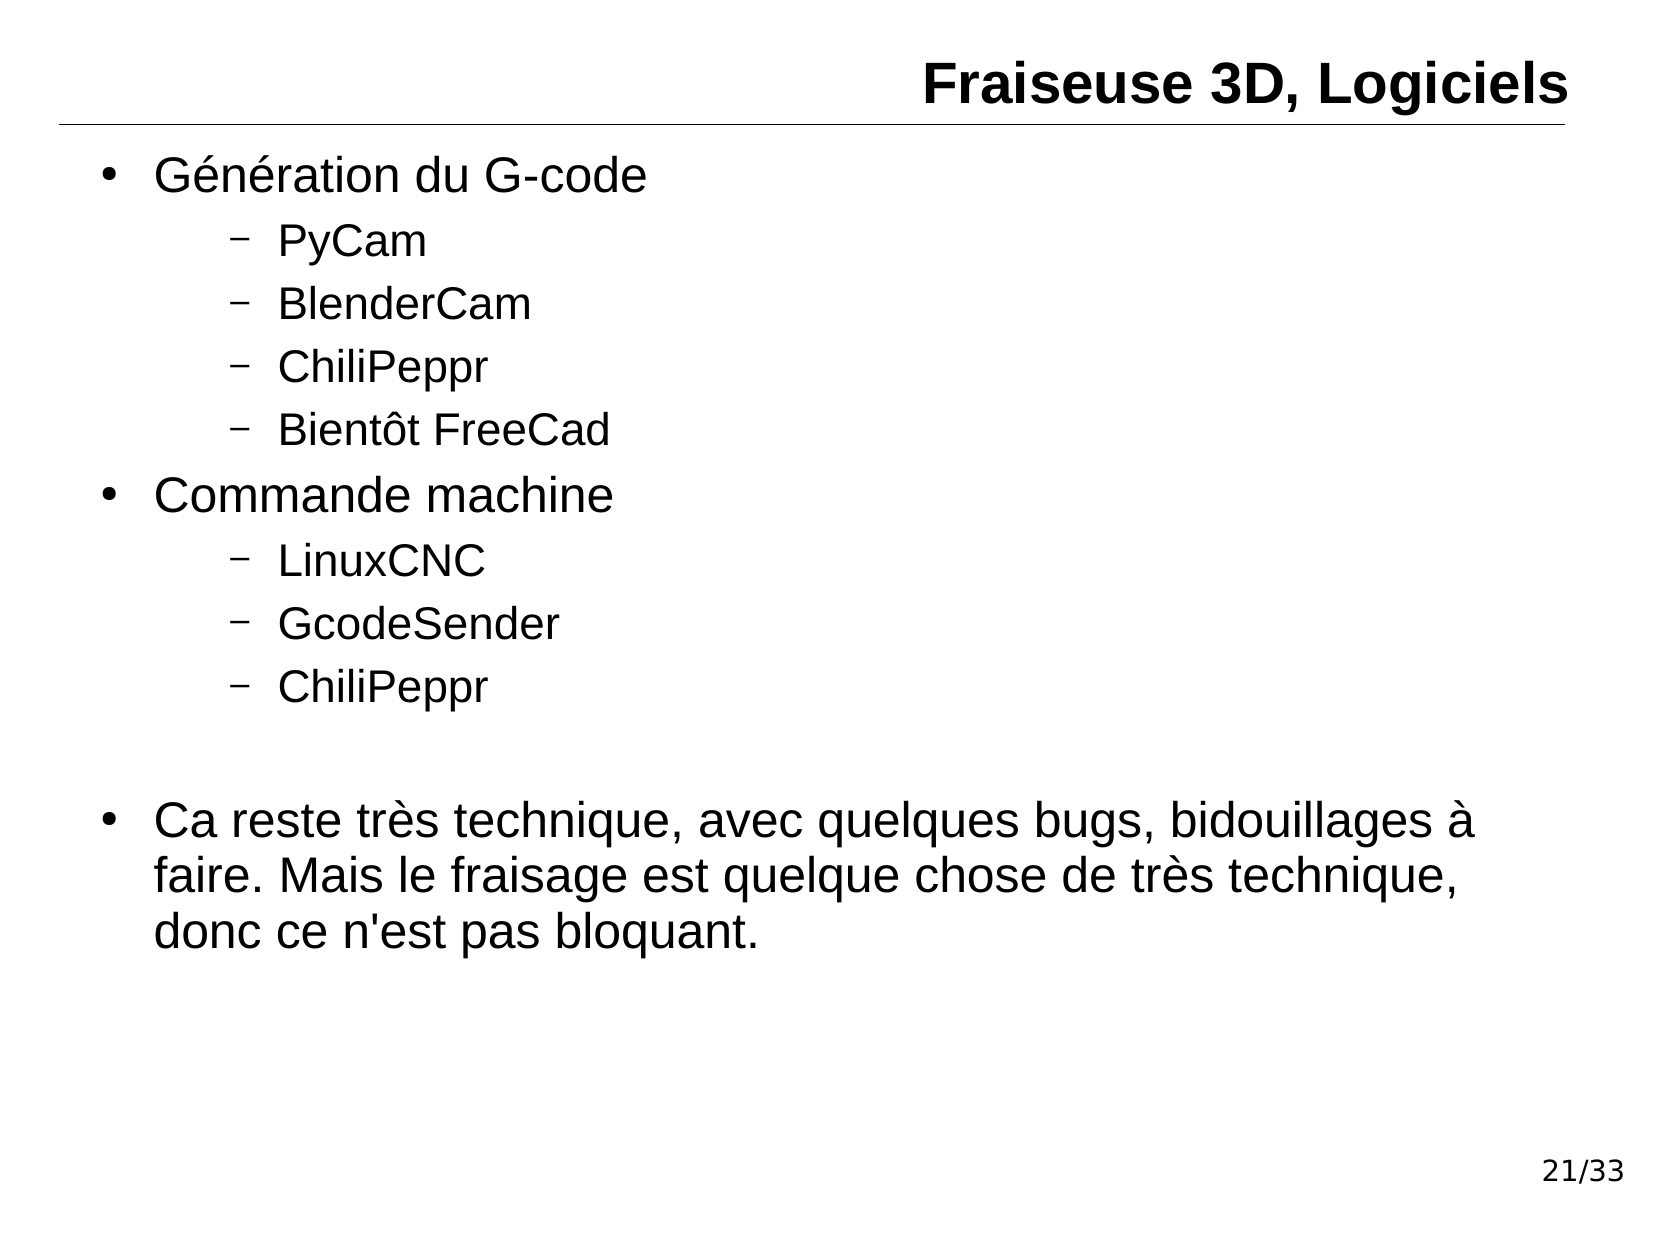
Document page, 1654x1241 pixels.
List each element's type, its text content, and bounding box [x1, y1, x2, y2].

title Fraiseuse 3D, Logiciels [59, 46, 1571, 122]
list Génération du G-code PyCam BlenderCam ChiliPeppr Bientôt FreeCad Commande machine LinuxCNC GcodeSender ChiliPeppr Ca reste très technique, avec quelques bugs, bidouillages à faire. Mais le fraisage est quelque chose de très technique, donc ce n'est pas bloquant. [82, 147, 1571, 1109]
